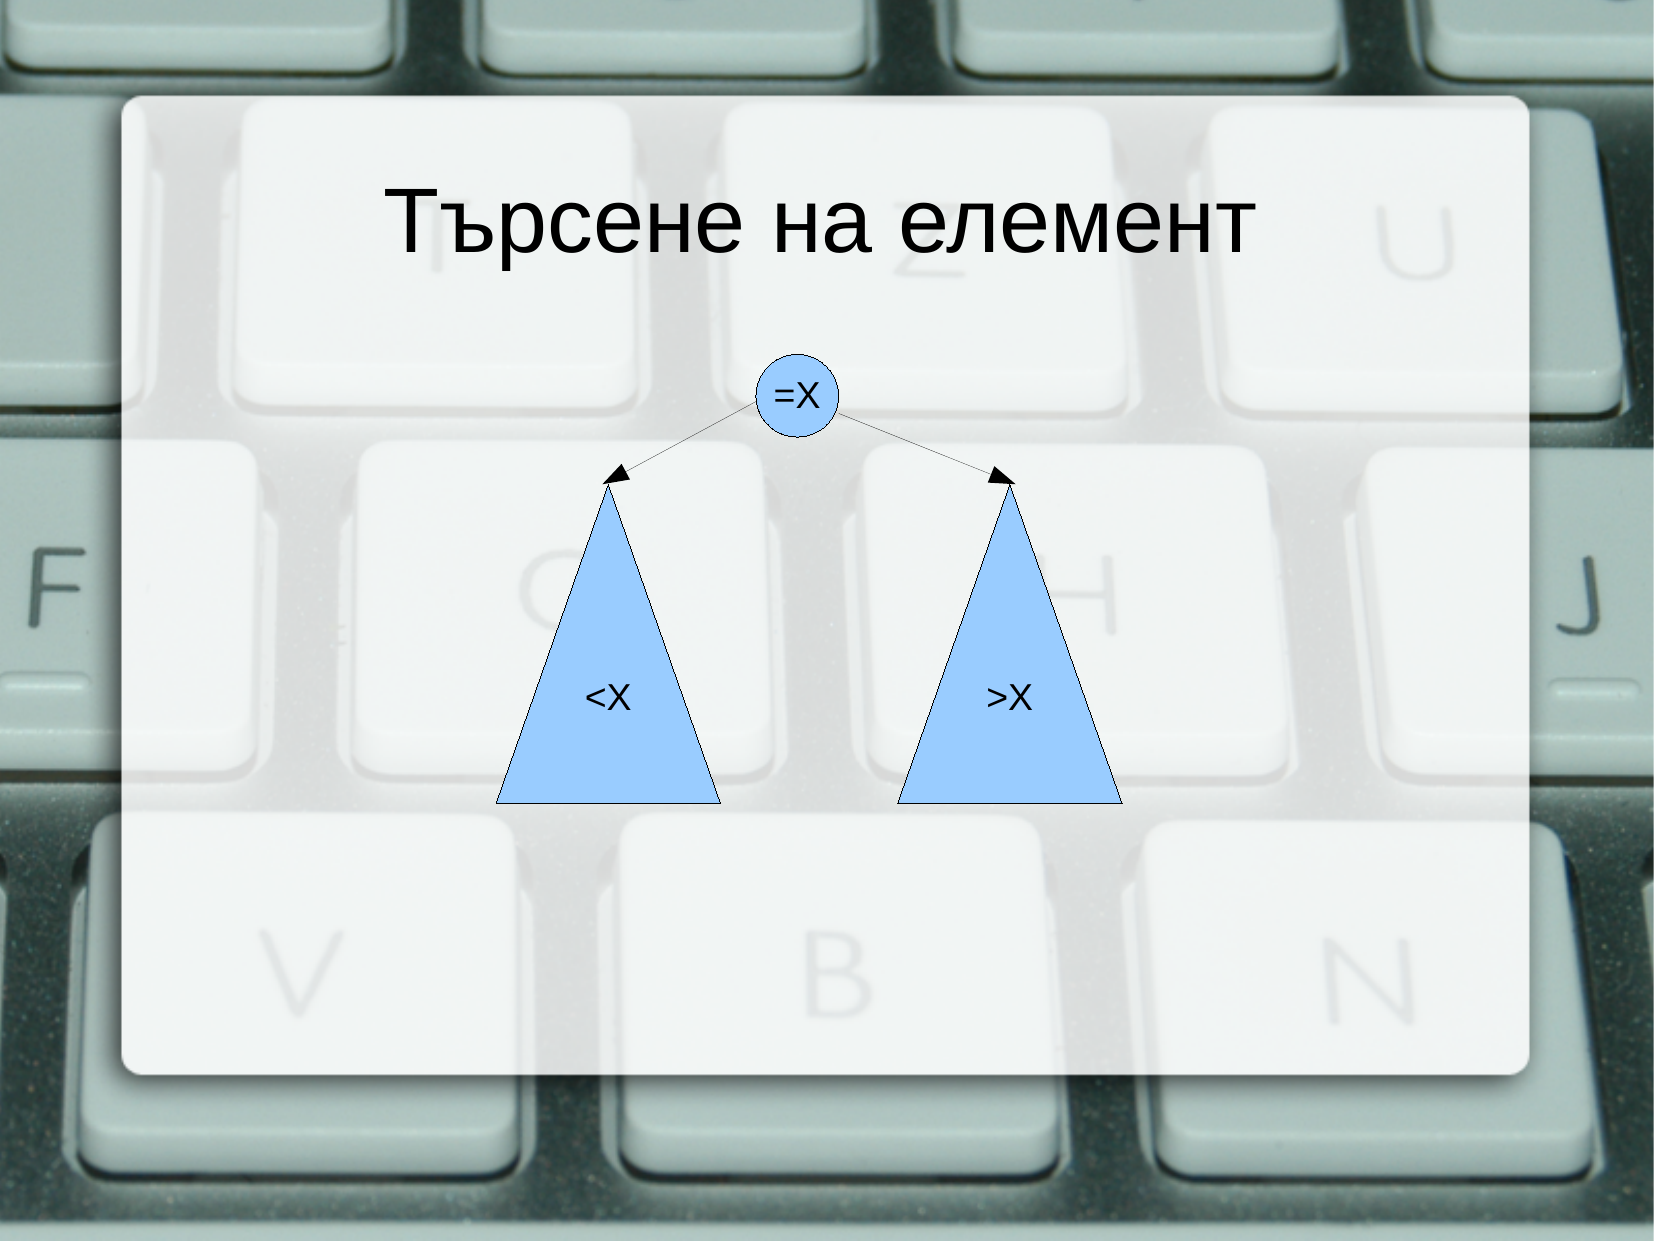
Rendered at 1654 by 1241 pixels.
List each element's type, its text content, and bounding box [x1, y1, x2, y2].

title Търсене на елемент [135, 117, 1506, 325]
picture [0, 0, 1654, 1241]
text_box <X [496, 484, 721, 804]
text_box =X [755, 354, 839, 438]
text_box >X [897, 484, 1123, 804]
